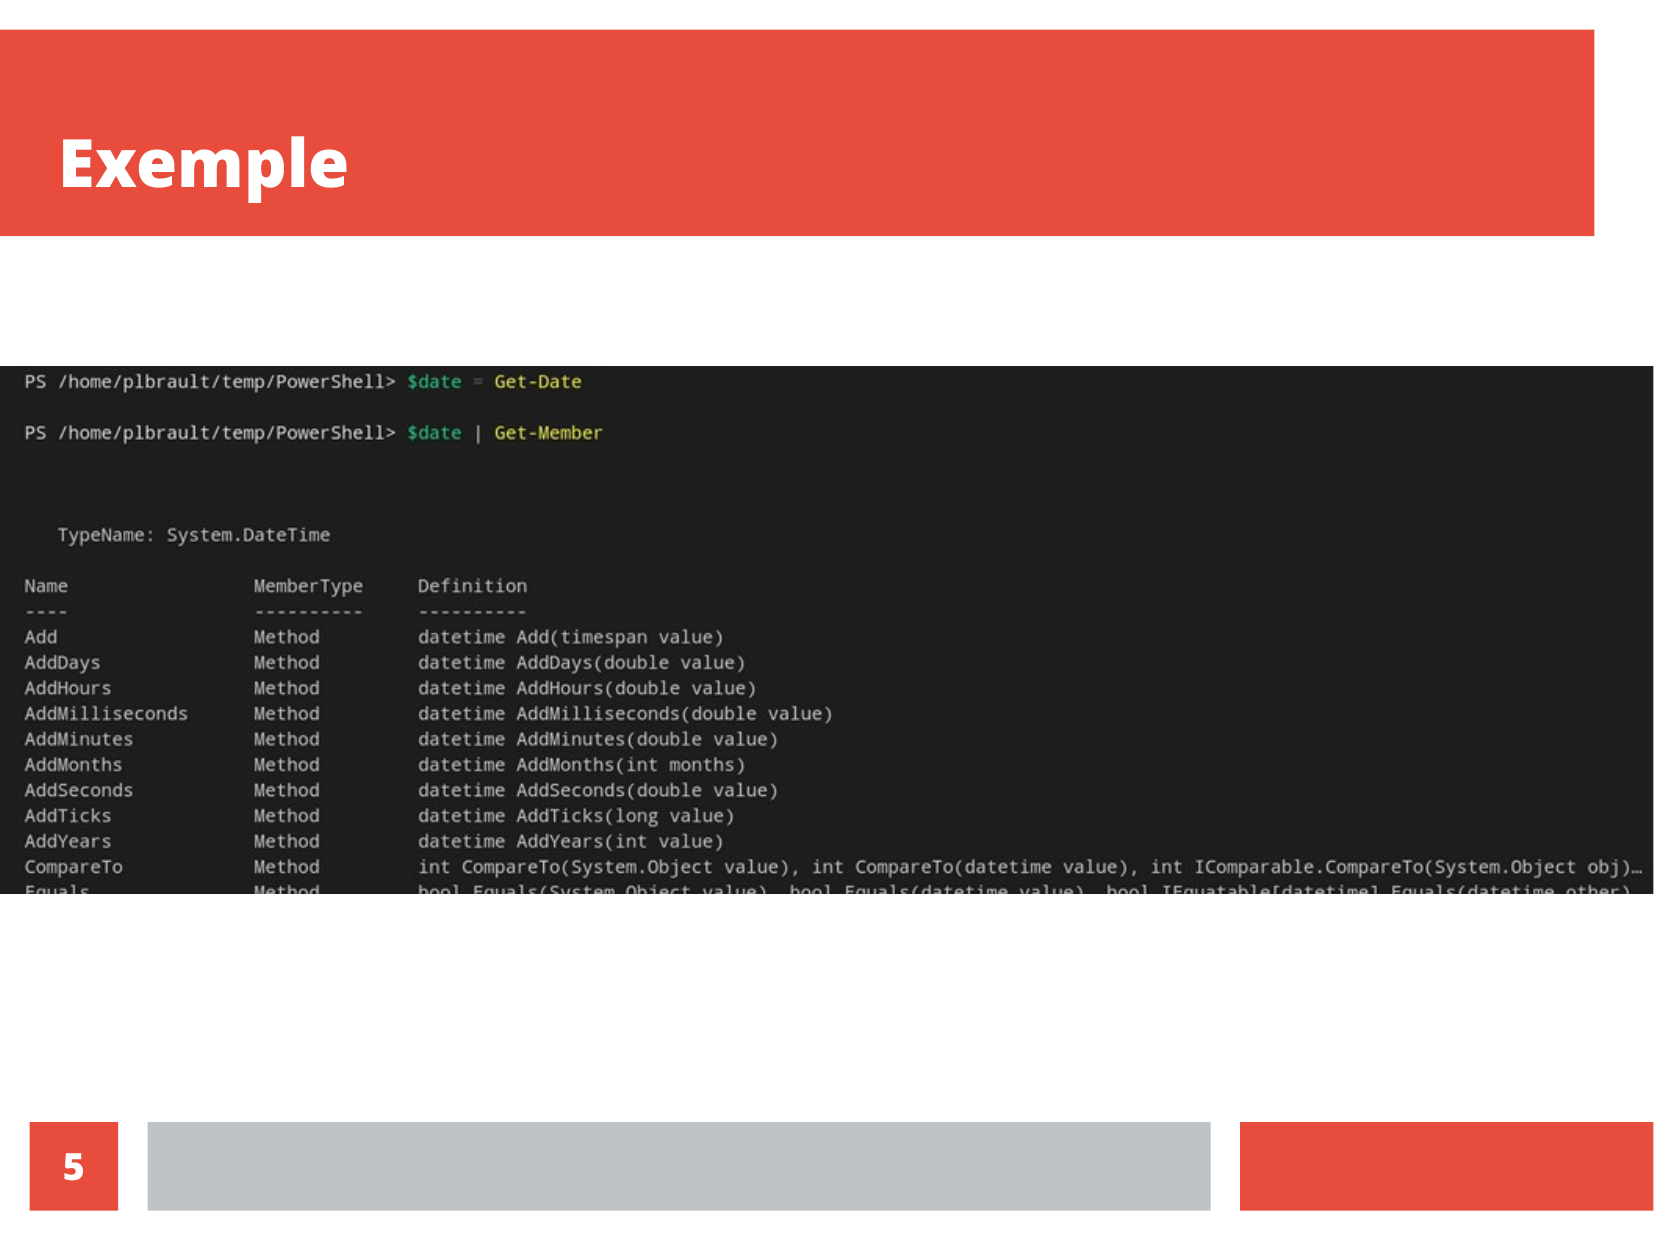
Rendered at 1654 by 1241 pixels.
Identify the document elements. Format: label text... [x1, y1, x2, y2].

title Exemple [59, 59, 1595, 207]
picture [0, 366, 1654, 894]
